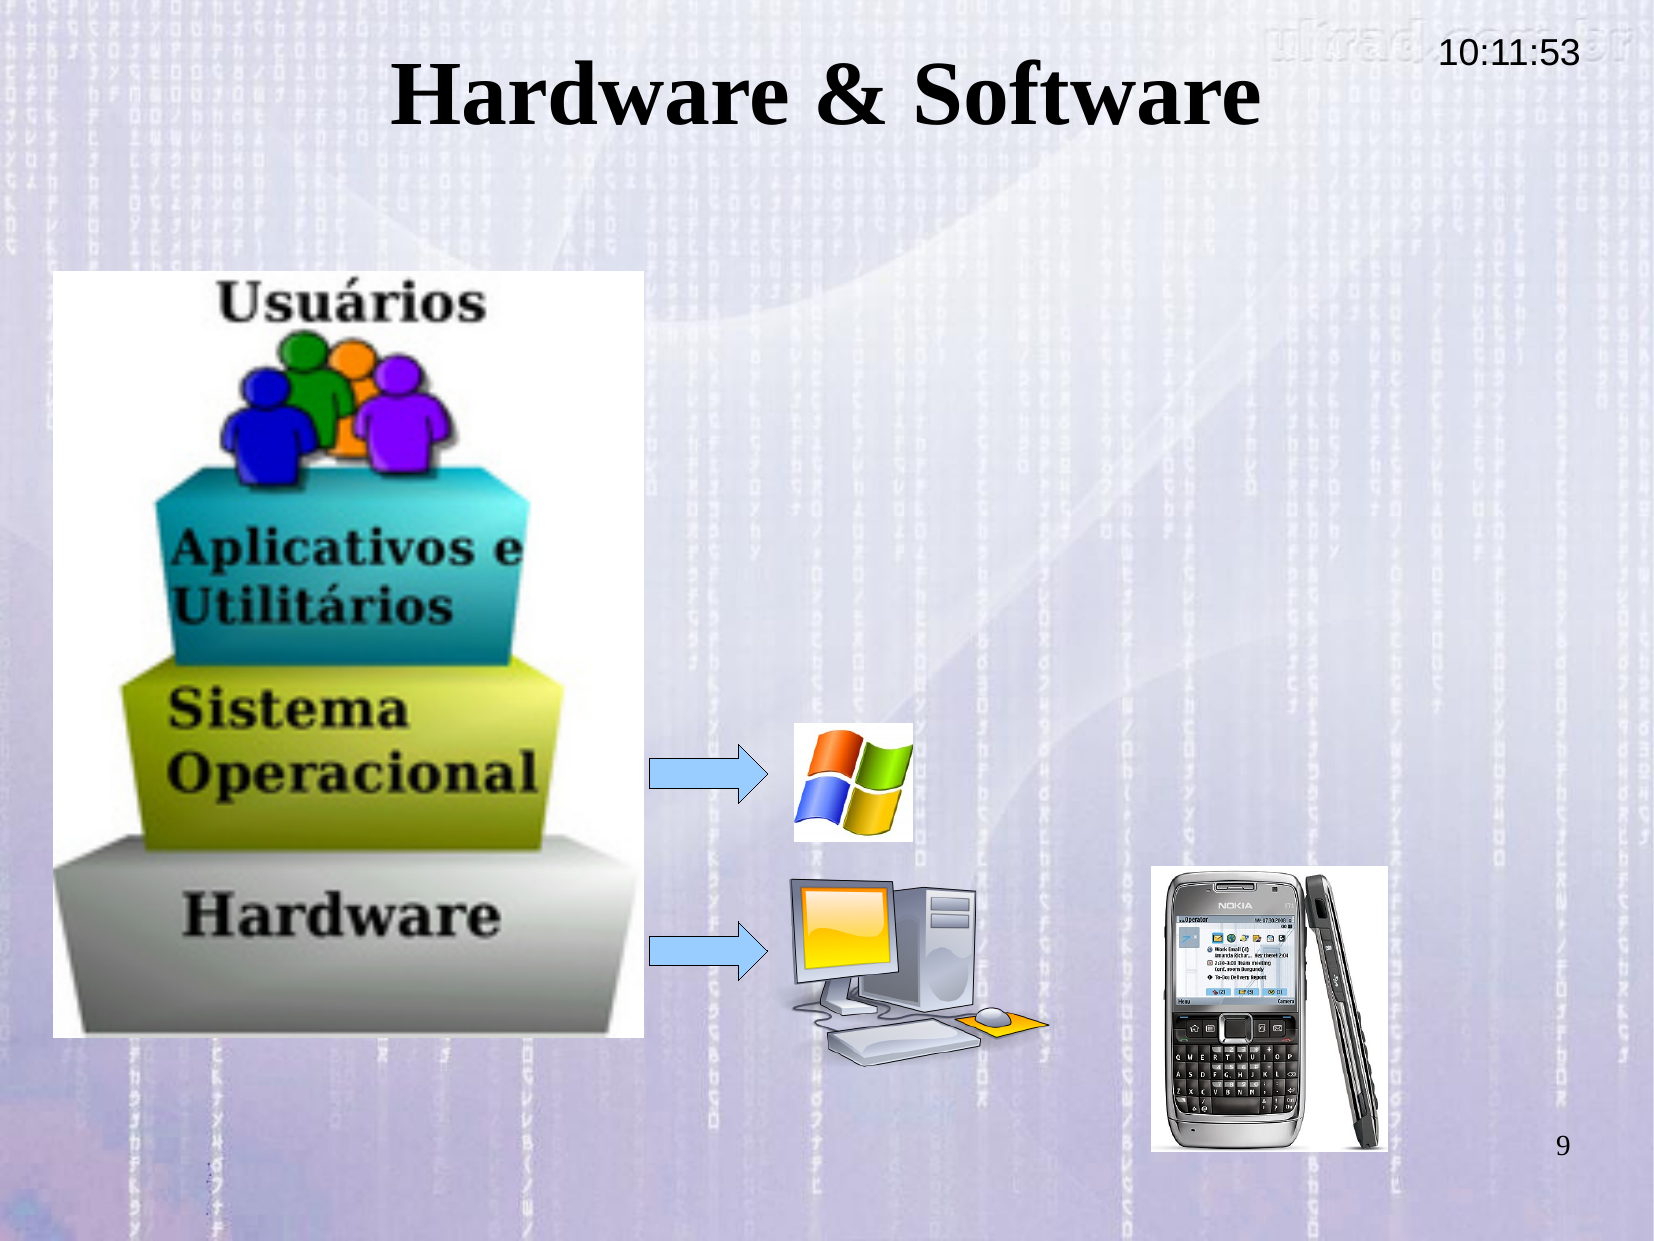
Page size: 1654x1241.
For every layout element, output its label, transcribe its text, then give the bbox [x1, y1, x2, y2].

text_box [649, 744, 768, 804]
text_box 10:53:34 [1423, 23, 1631, 94]
text_box Hardware & Software [29, 35, 1625, 171]
picture [0, 0, 1654, 1241]
text_box [649, 921, 768, 981]
